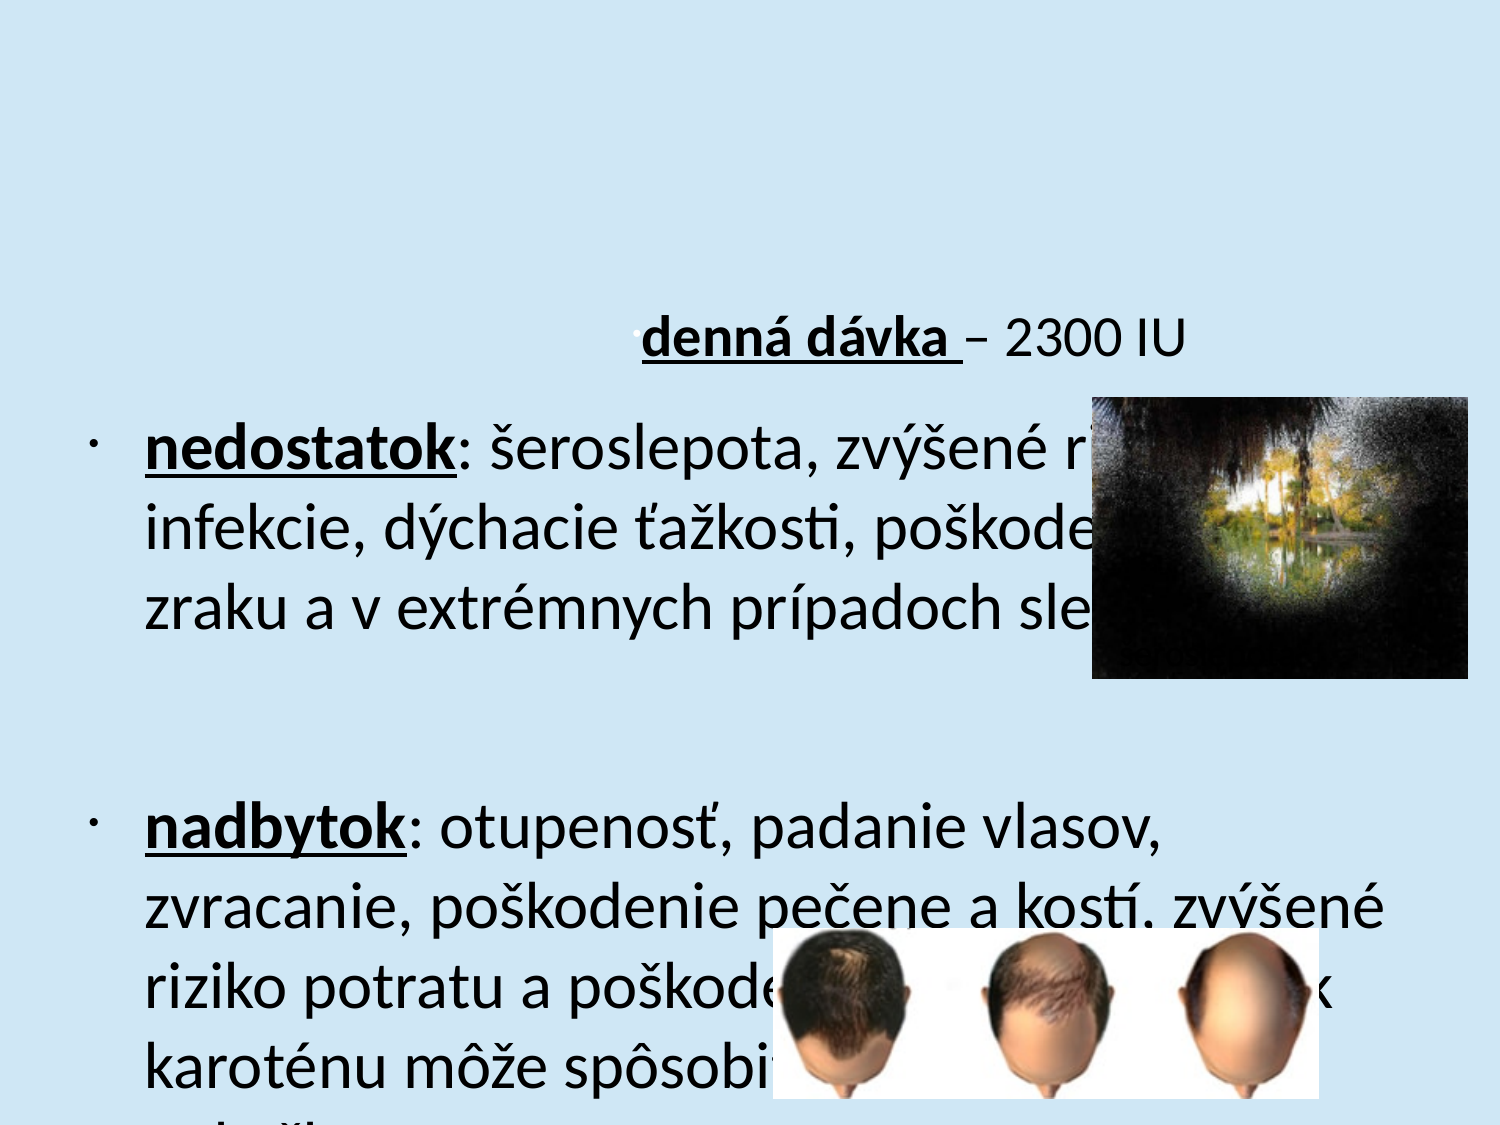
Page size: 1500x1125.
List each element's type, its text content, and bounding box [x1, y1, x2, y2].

text_box denná dávka – 2300 IU [537, 290, 1258, 376]
list nedostatok: šeroslepota, zvýšené riziko infekcie, dýchacie ťažkosti, poškodenie zraku a v extrémnych prípadoch slepota nadbytok: otupenosť, padanie vlasov, zvracanie, poškodenie pečene a kostí, zvýšené riziko potratu a poškodenia plodu, nadbytok karoténu môže spôsobiť žlté zafarbenie pokožky [73, 395, 1427, 1031]
picture [773, 928, 1319, 1099]
text_box šeroslepota [1104, 621, 1365, 682]
picture [1092, 397, 1468, 679]
